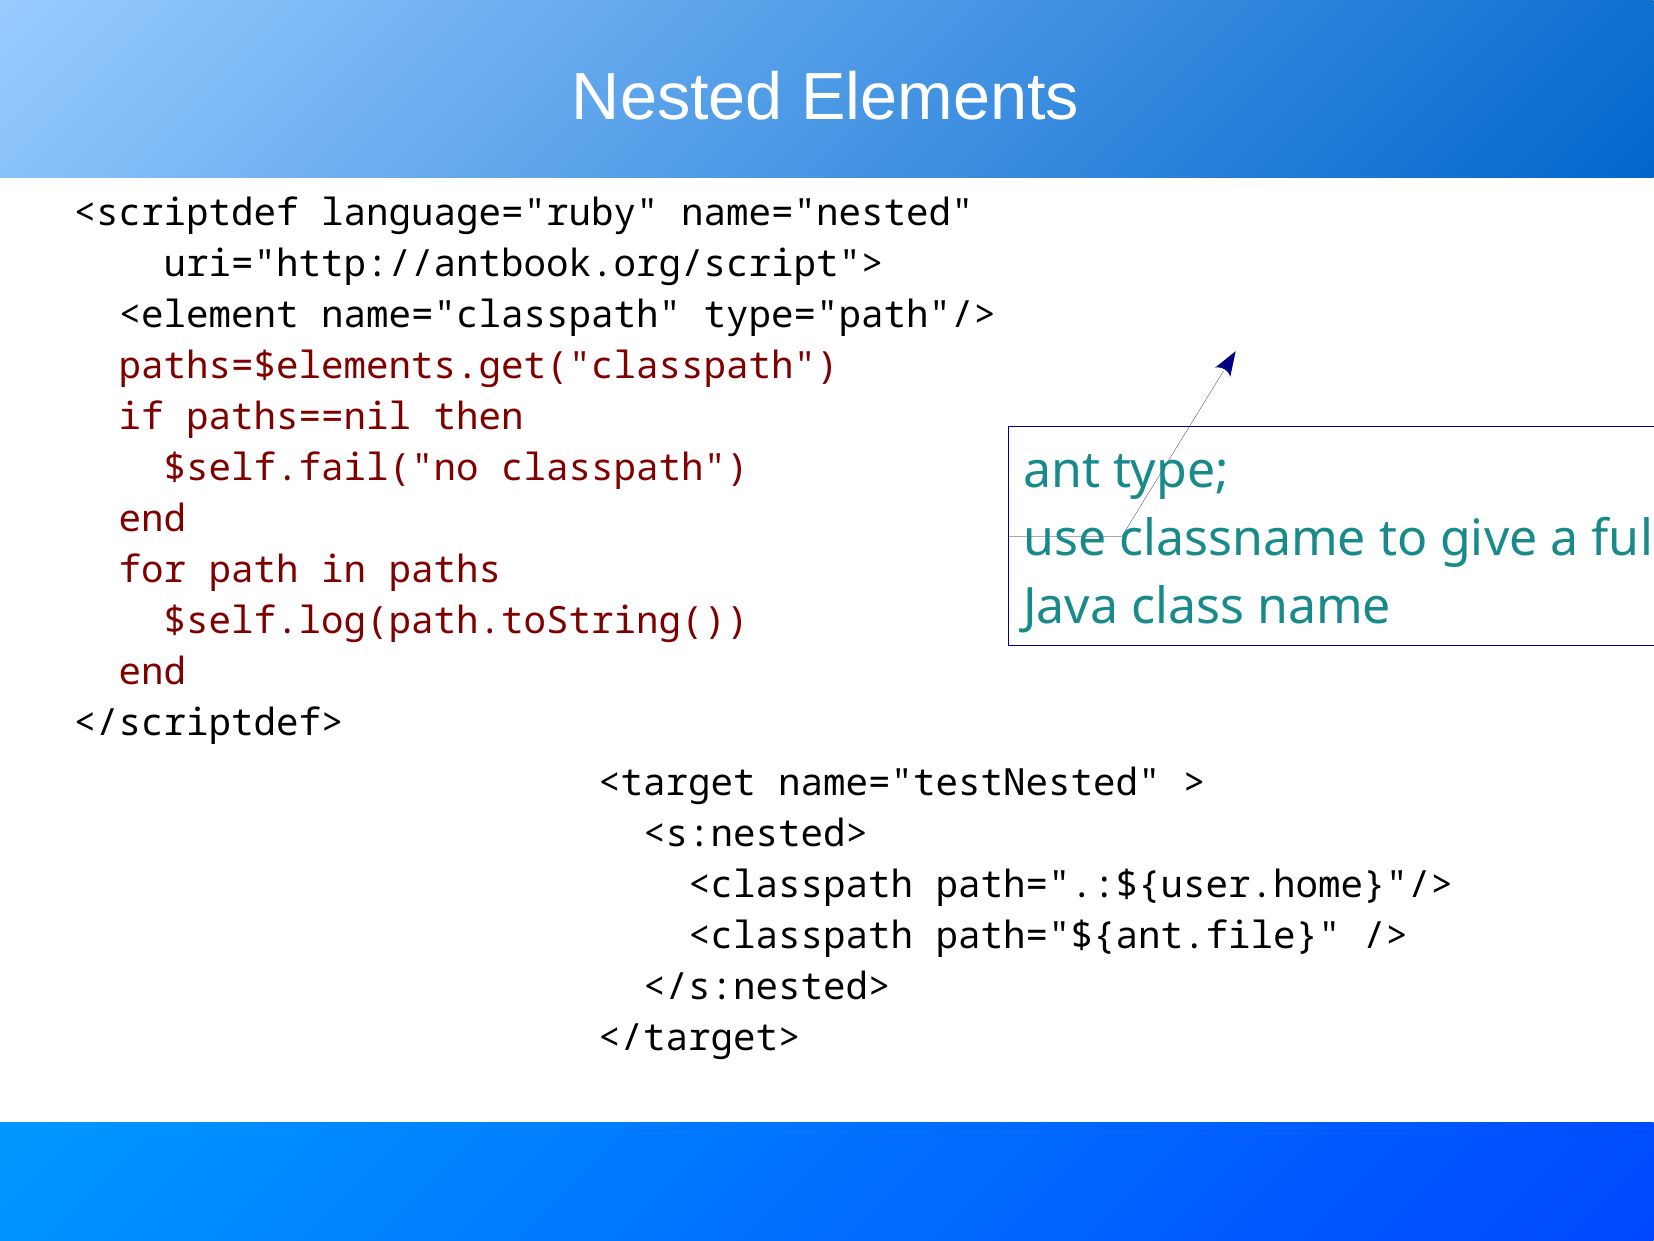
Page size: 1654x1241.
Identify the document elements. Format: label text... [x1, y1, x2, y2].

text_box <scriptdef language="ruby" name="nested" uri="http://antbook.org/script"> <element name="classpath" type="path"/> paths=$elements.get("classpath") if paths==nil then $self.fail("no classpath") end for path in paths $self.log(path.toString()) end </scriptdef> [58, 252, 1506, 680]
text_box ant type; use classname to give a full Java class name [1008, 426, 1654, 646]
title Nested Elements [162, 59, 1489, 148]
text_box <target name="testNested" > <s:nested> <classpath path=".:${user.home}"/> <classpath path="${ant.file}" /> </s:nested> </target> [583, 746, 1631, 1071]
